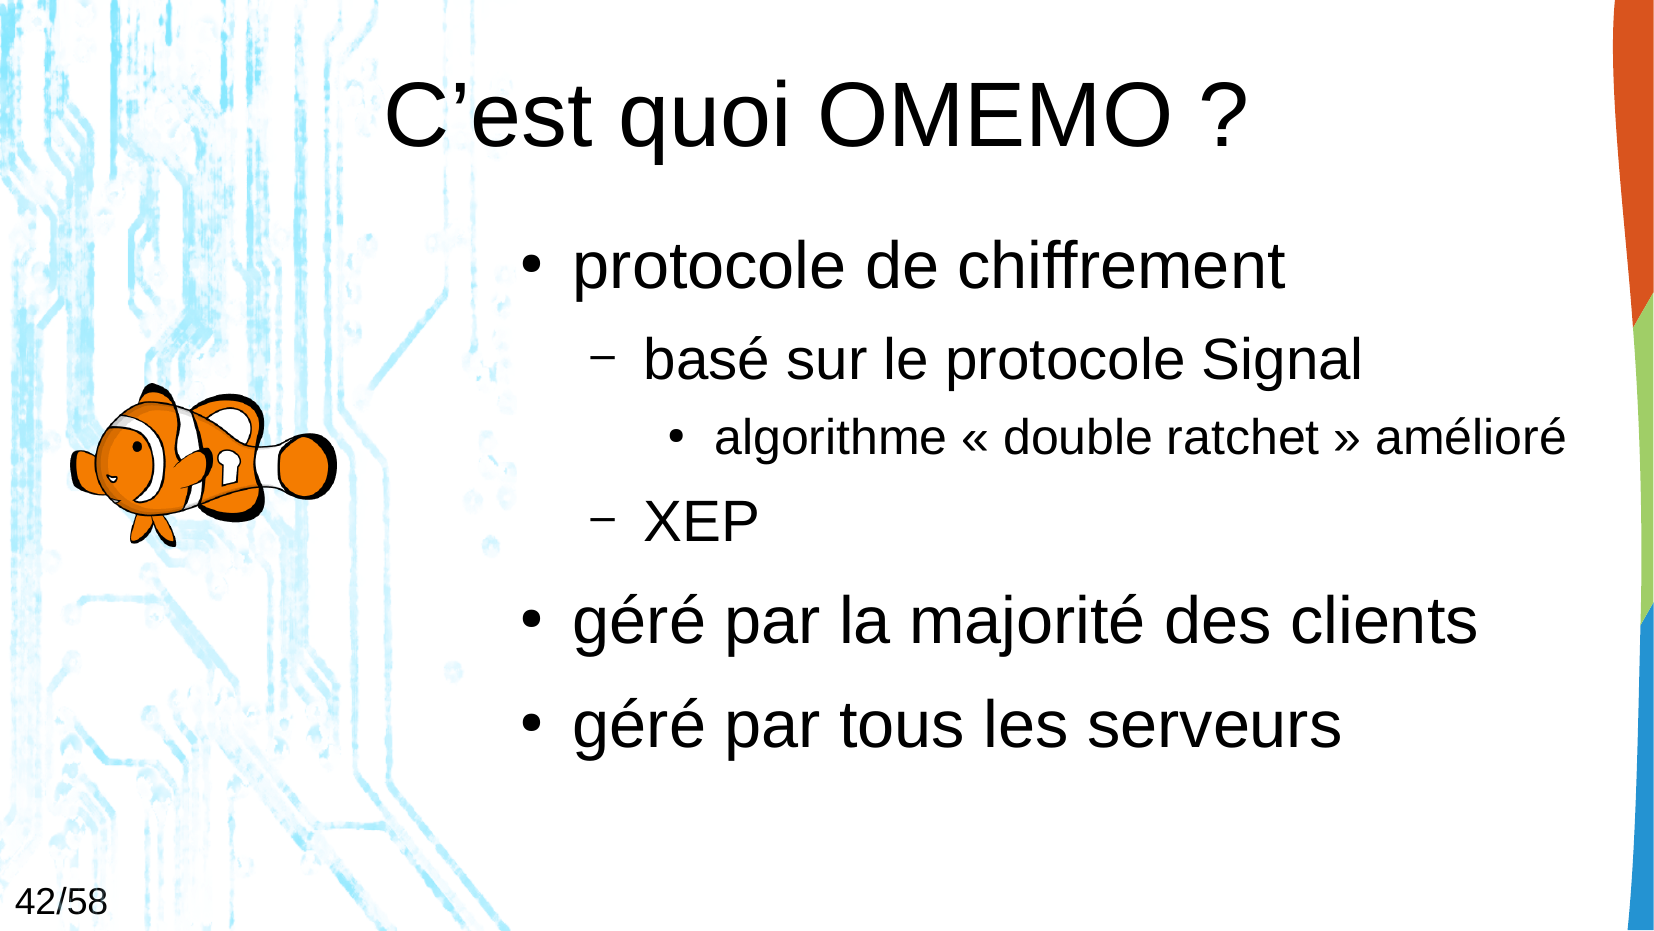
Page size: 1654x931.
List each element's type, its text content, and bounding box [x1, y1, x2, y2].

picture [0, 0, 517, 931]
list protocole de chiffrement basé sur le protocole Signal algorithme « double ratchet » amélioré XEP géré par la majorité des clients géré par tous les serveurs [501, 228, 1595, 857]
title C’est quoi OMEMO ? [104, 37, 1530, 193]
